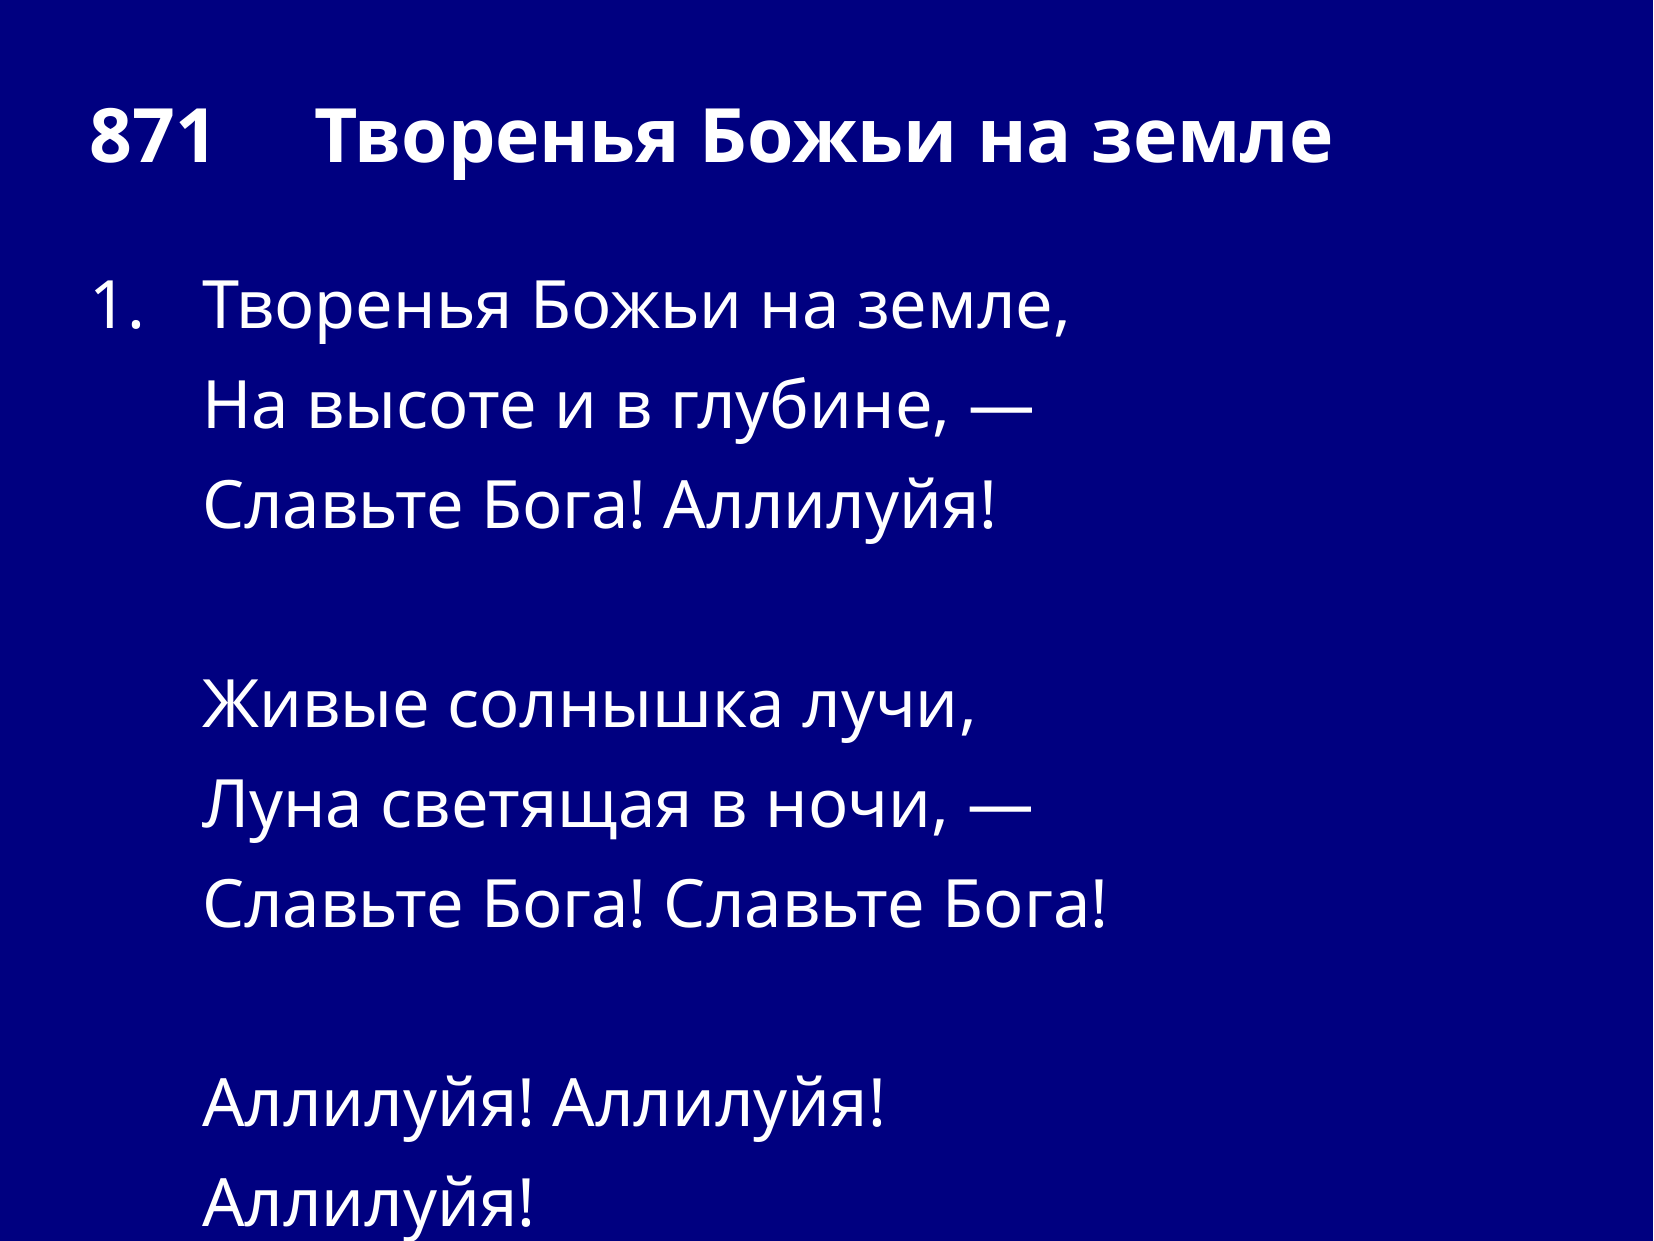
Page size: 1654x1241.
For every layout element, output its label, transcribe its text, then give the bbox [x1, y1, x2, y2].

text_box 1. Творенья Божьи на земле, На высоте и в глубине, ― Славьте Бога! Аллилуйя! Живые солнышка лучи, Луна светящая в ночи, ― Славьте Бога! Славьте Бога! Аллилуйя! Аллилуйя! Аллилуйя! [75, 188, 1576, 1163]
text_box 871 Творенья Божьи на земле [75, 75, 1576, 188]
